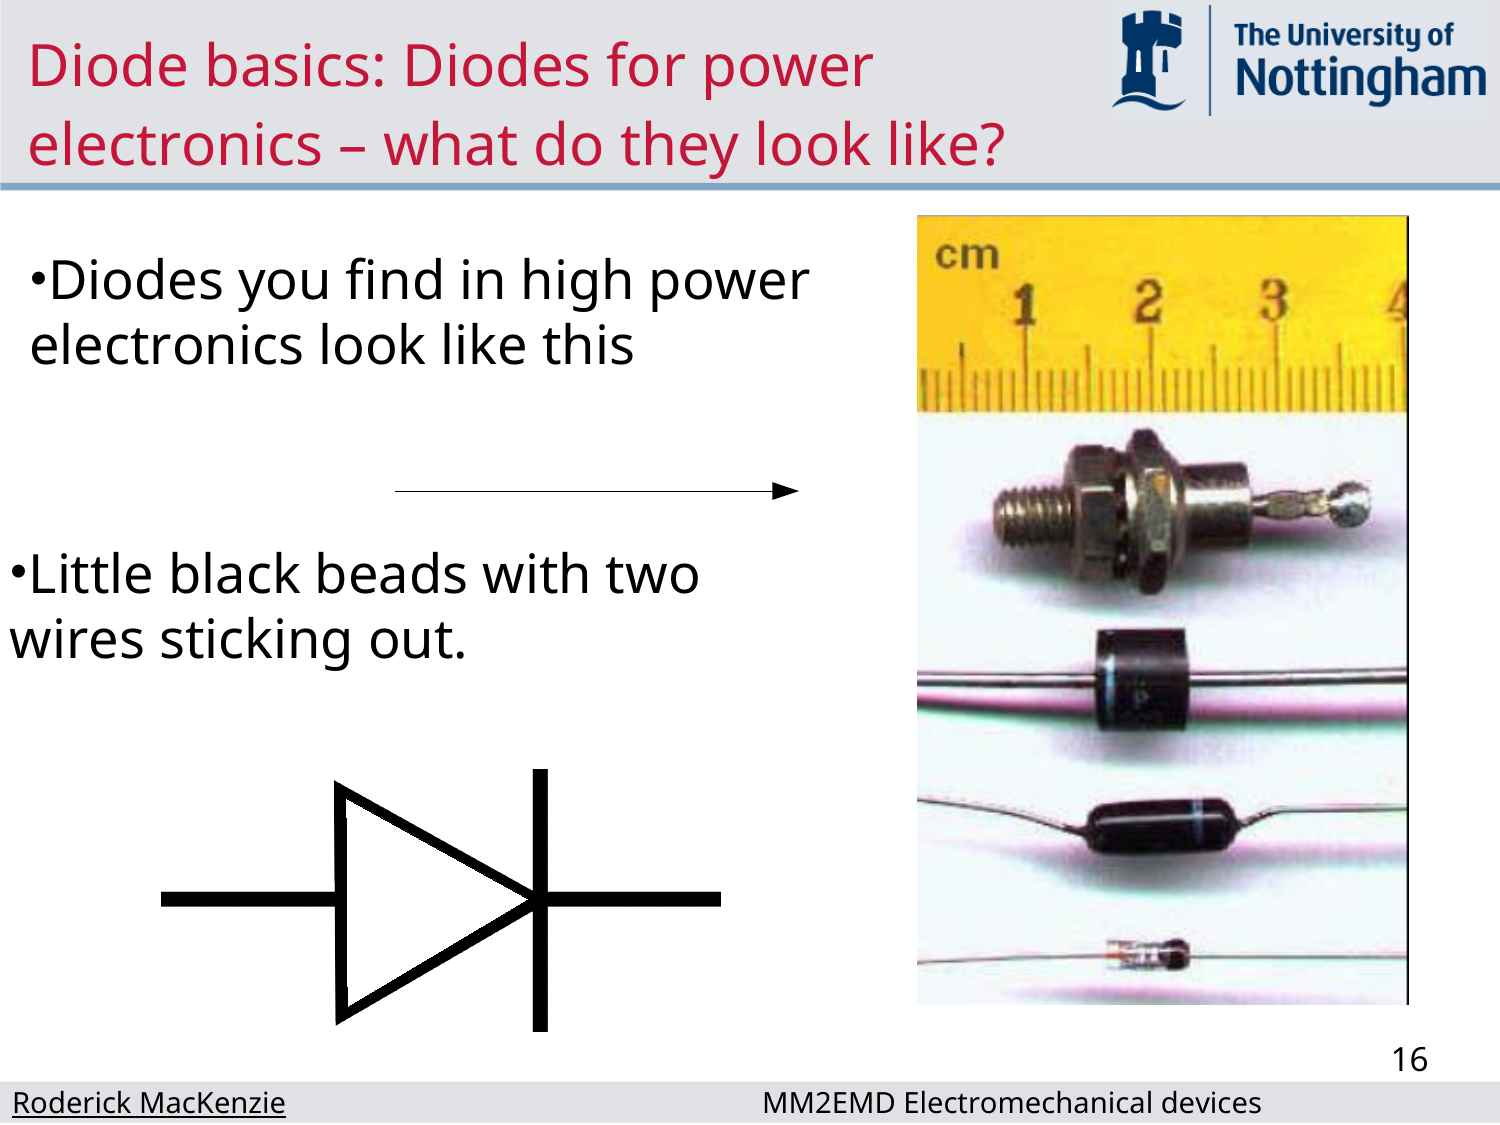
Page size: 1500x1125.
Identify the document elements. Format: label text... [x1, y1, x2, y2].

text_box [345, 798, 529, 1008]
text_box Diodes you find in high power electronics look like this [14, 238, 854, 448]
title Diode basics: Diodes for power electronics – what do they look like? [12, 0, 1113, 213]
text_box Little black beads with two wires sticking out. [0, 531, 834, 742]
picture [917, 215, 1409, 1005]
picture [161, 769, 721, 1032]
text_box <number> [1375, 1030, 1500, 1101]
picture [1113, 4, 1487, 116]
